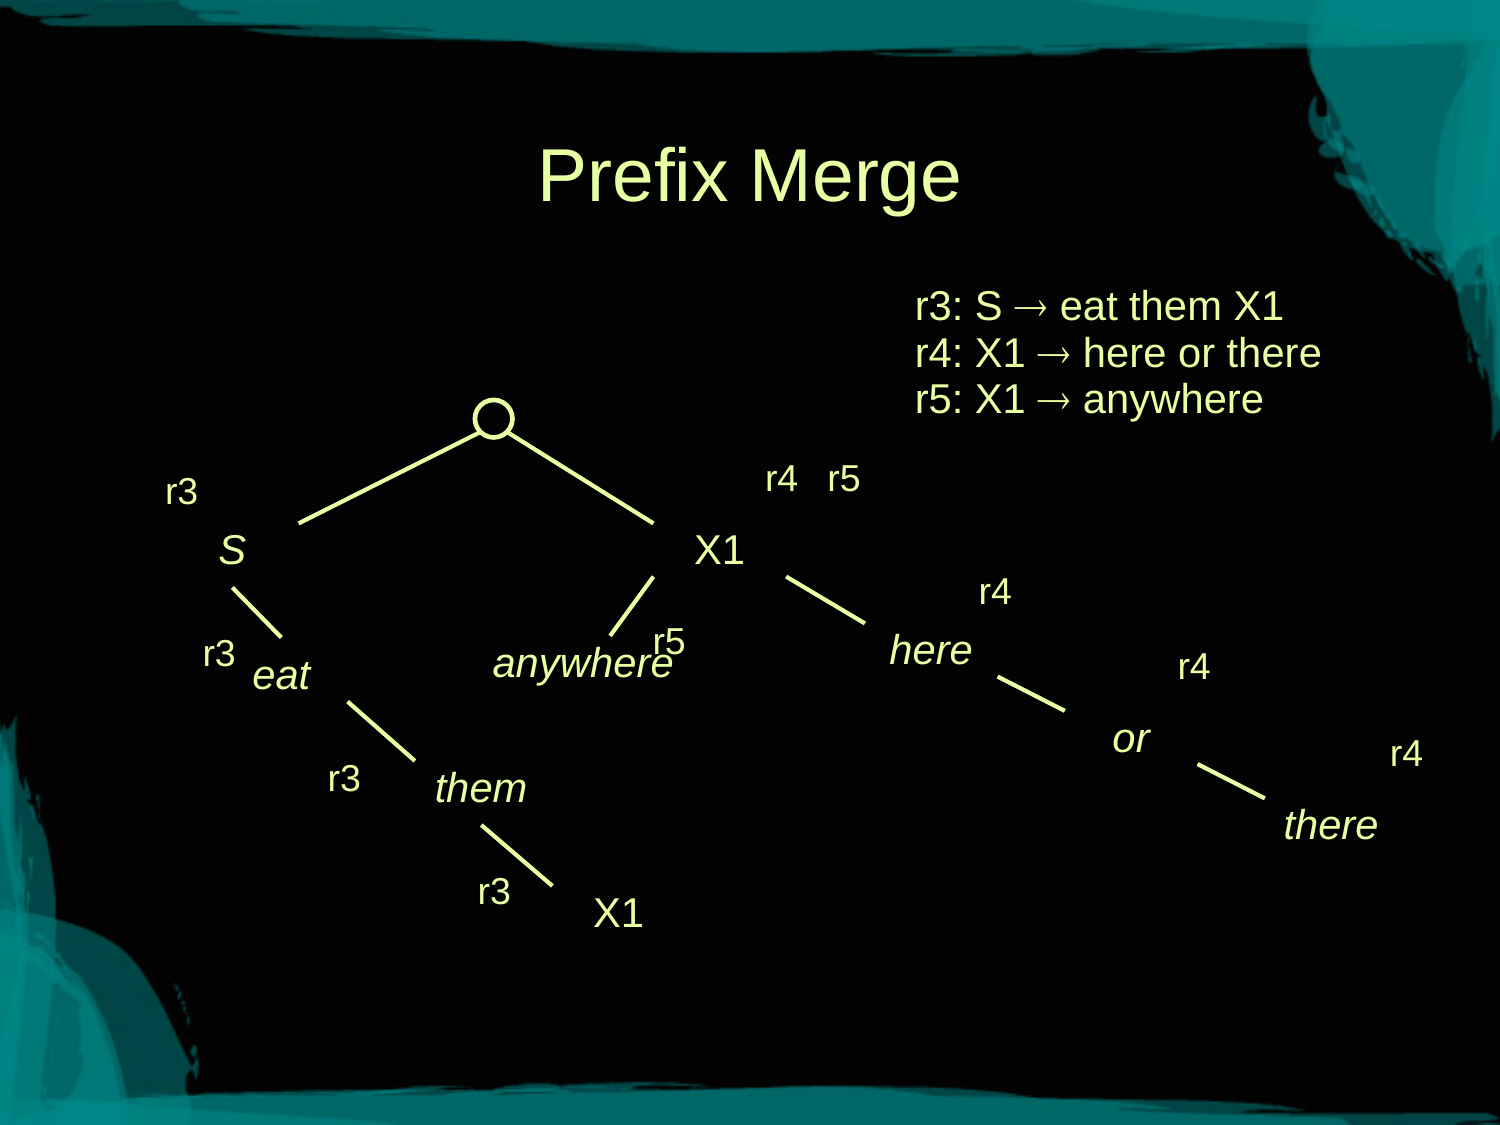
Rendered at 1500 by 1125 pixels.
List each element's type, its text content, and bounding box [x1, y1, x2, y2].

text_box r4 [963, 562, 1027, 620]
text_box there [1237, 787, 1426, 863]
title Prefix Merge [112, 87, 1388, 263]
picture [0, 0, 1500, 1125]
text_box r5 [812, 450, 876, 508]
text_box r3 [150, 462, 214, 520]
text_box r3 [187, 624, 251, 683]
text_box them [387, 750, 576, 826]
text_box r3 [312, 750, 376, 808]
text_box r4 [1375, 725, 1439, 783]
text_box r3: S  eat them X1 r4: X1  here or there r5: X1  anywhere [900, 275, 1426, 431]
text_box X1 [625, 512, 814, 588]
text_box r5 [637, 612, 701, 670]
text_box eat [189, 637, 376, 713]
text_box anywhere [449, 624, 637, 701]
text_box r4 [750, 450, 812, 508]
text_box here [837, 612, 1026, 688]
text_box r3 [462, 862, 526, 920]
text_box r4 [1162, 637, 1226, 695]
text_box S [138, 512, 327, 588]
text_box or [1037, 699, 1225, 776]
text_box X1 [526, 875, 713, 951]
